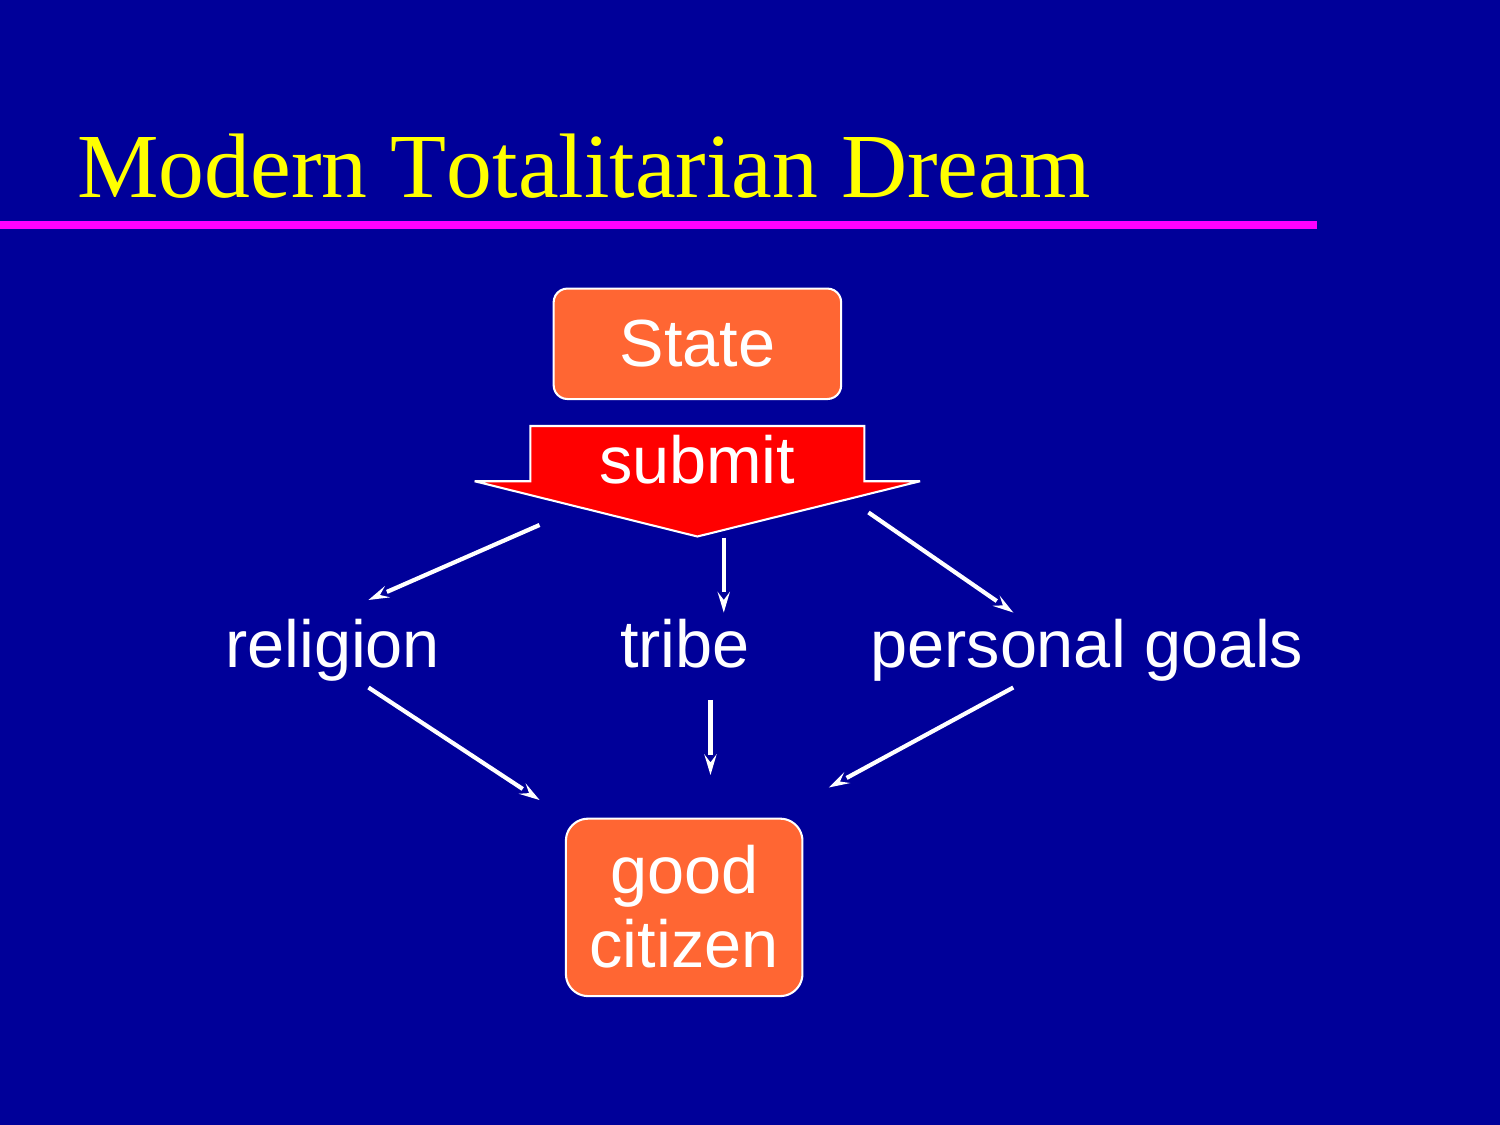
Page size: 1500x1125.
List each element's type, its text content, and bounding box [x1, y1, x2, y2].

text_box tribe [605, 599, 777, 690]
text_box submit [474, 426, 921, 537]
title Modern Totalitarian Dream [62, 43, 1500, 225]
text_box personal goals [855, 599, 1395, 690]
text_box State [553, 288, 842, 400]
text_box religion [210, 599, 527, 690]
text_box good citizen [565, 818, 803, 997]
